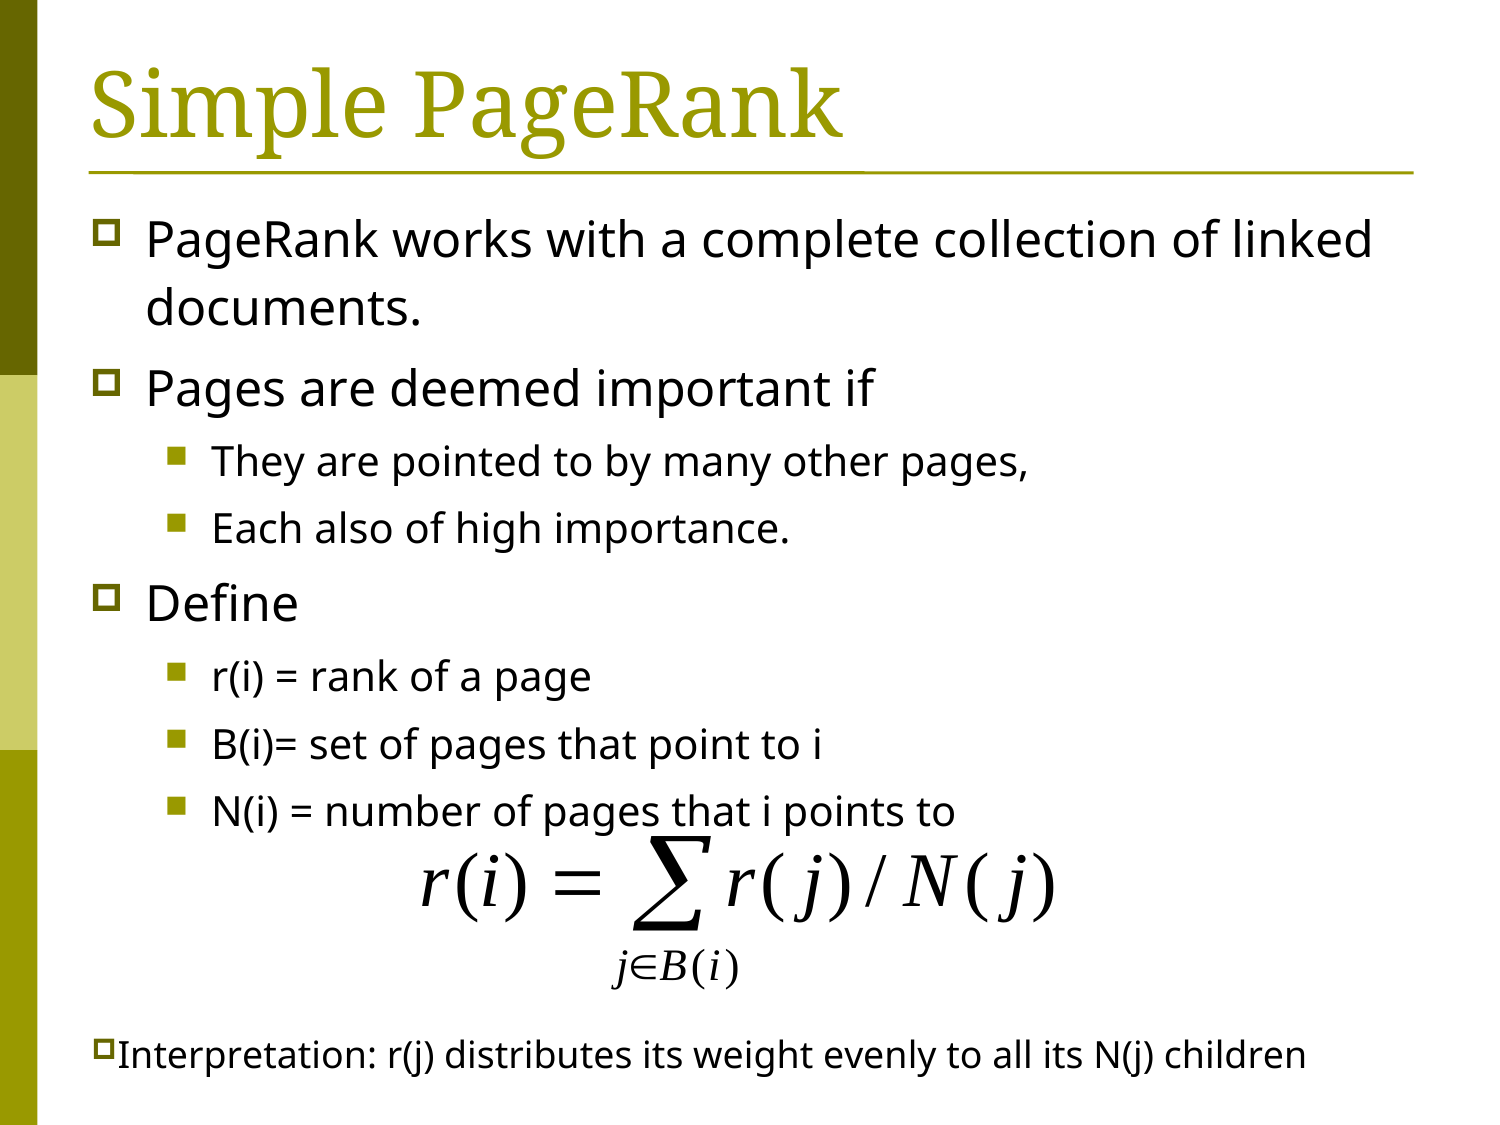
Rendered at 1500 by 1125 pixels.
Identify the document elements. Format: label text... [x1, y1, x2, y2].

text_box Interpretation: r(j) distributes its weight evenly to all its N(j) children [76, 1023, 1465, 1084]
title Simple PageRank [75, 45, 1426, 173]
chart [407, 822, 1071, 1003]
list PageRank works with a complete collection of linked documents. Pages are deemed important if They are pointed to by many other pages, Each also of high importance. Define r(i) = rank of a page B(i)= set of pages that point to i N(i) = number of pages that i points to [74, 196, 1424, 787]
